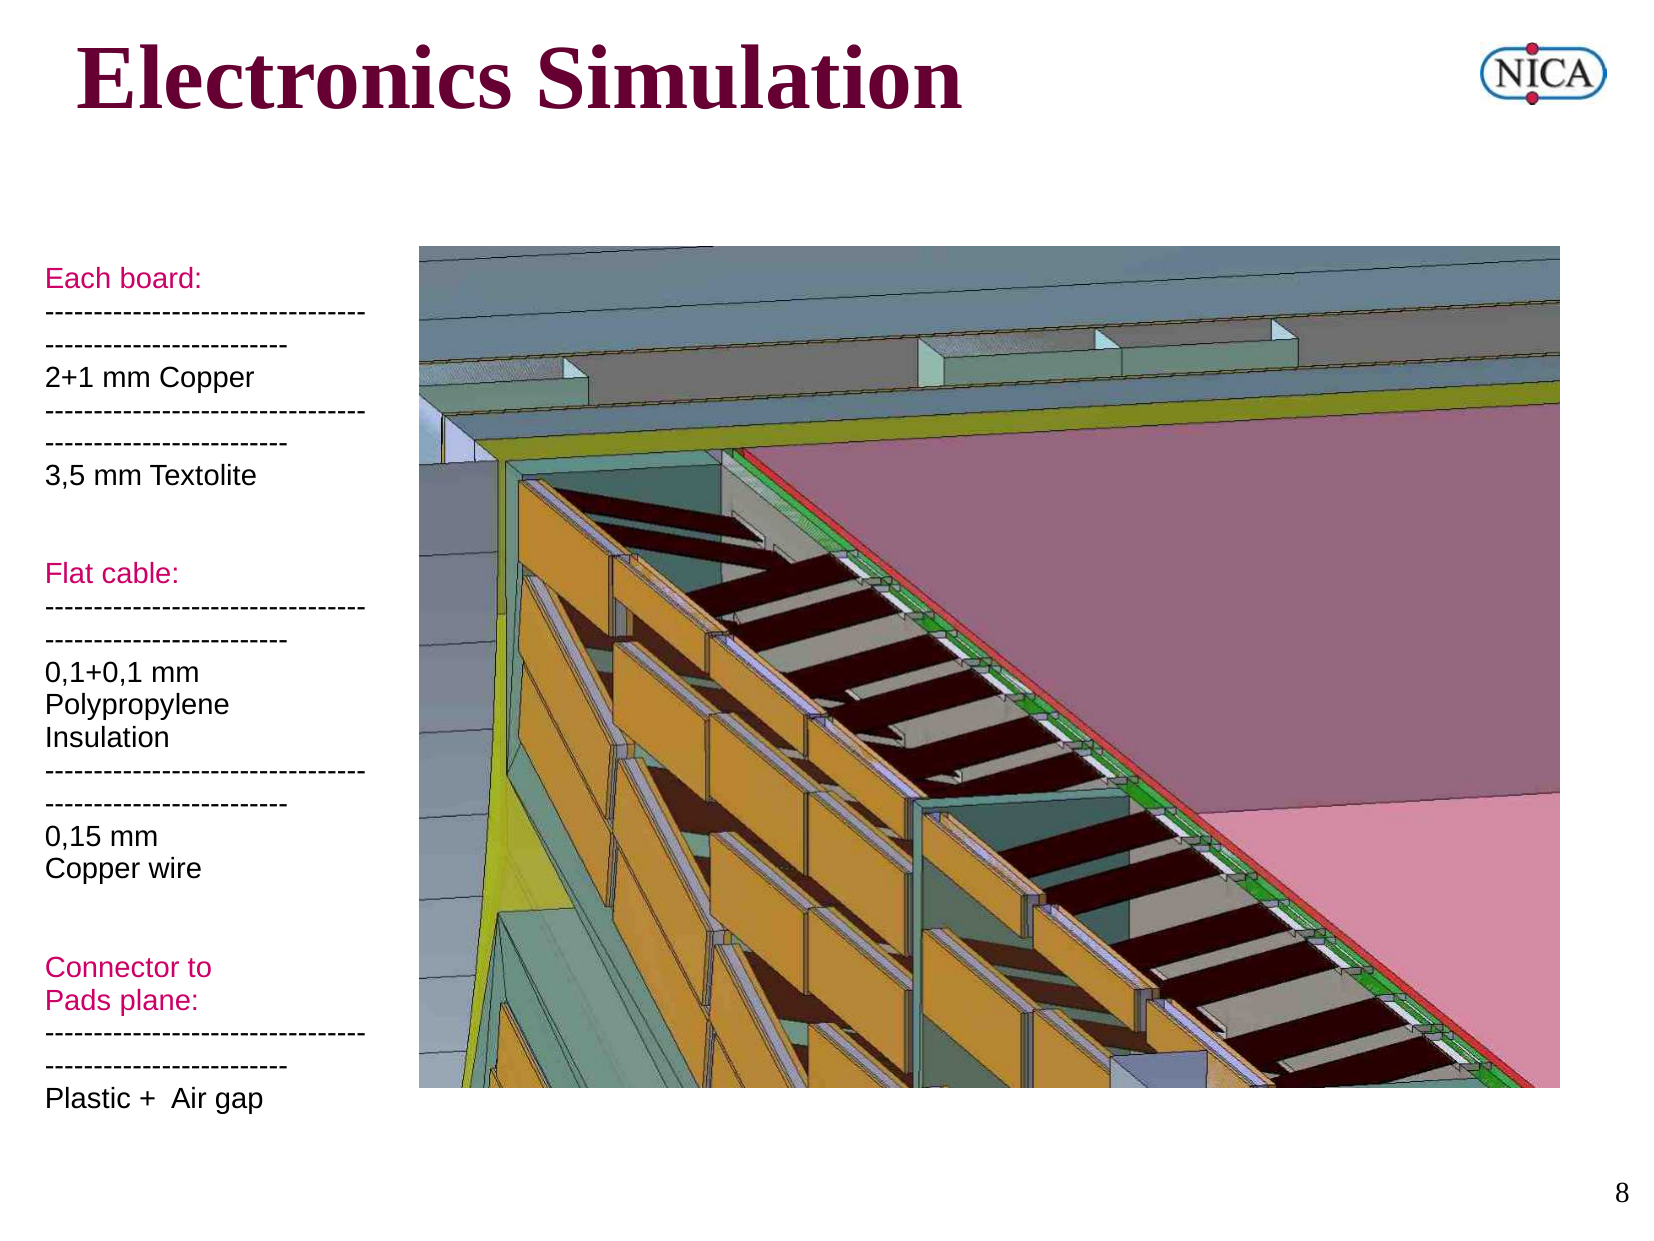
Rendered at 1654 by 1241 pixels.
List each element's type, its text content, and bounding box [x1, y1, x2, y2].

title [98, 25, 1654, 222]
title Electronics Simulation [76, 19, 1565, 136]
picture [419, 246, 1560, 1088]
text_box Each board: ---------------------------------------------------------- 2+1 mm Copper ---------------------------------------------------------- 3,5 mm Textolite Flat cable: ---------------------------------------------------------- 0,1+0,1 mm Polypropylene Insulation ---------------------------------------------------------- 0,15 mm Copper wire Connector to Pads plane: ---------------------------------------------------------- Plastic + Air gap [30, 255, 391, 1234]
